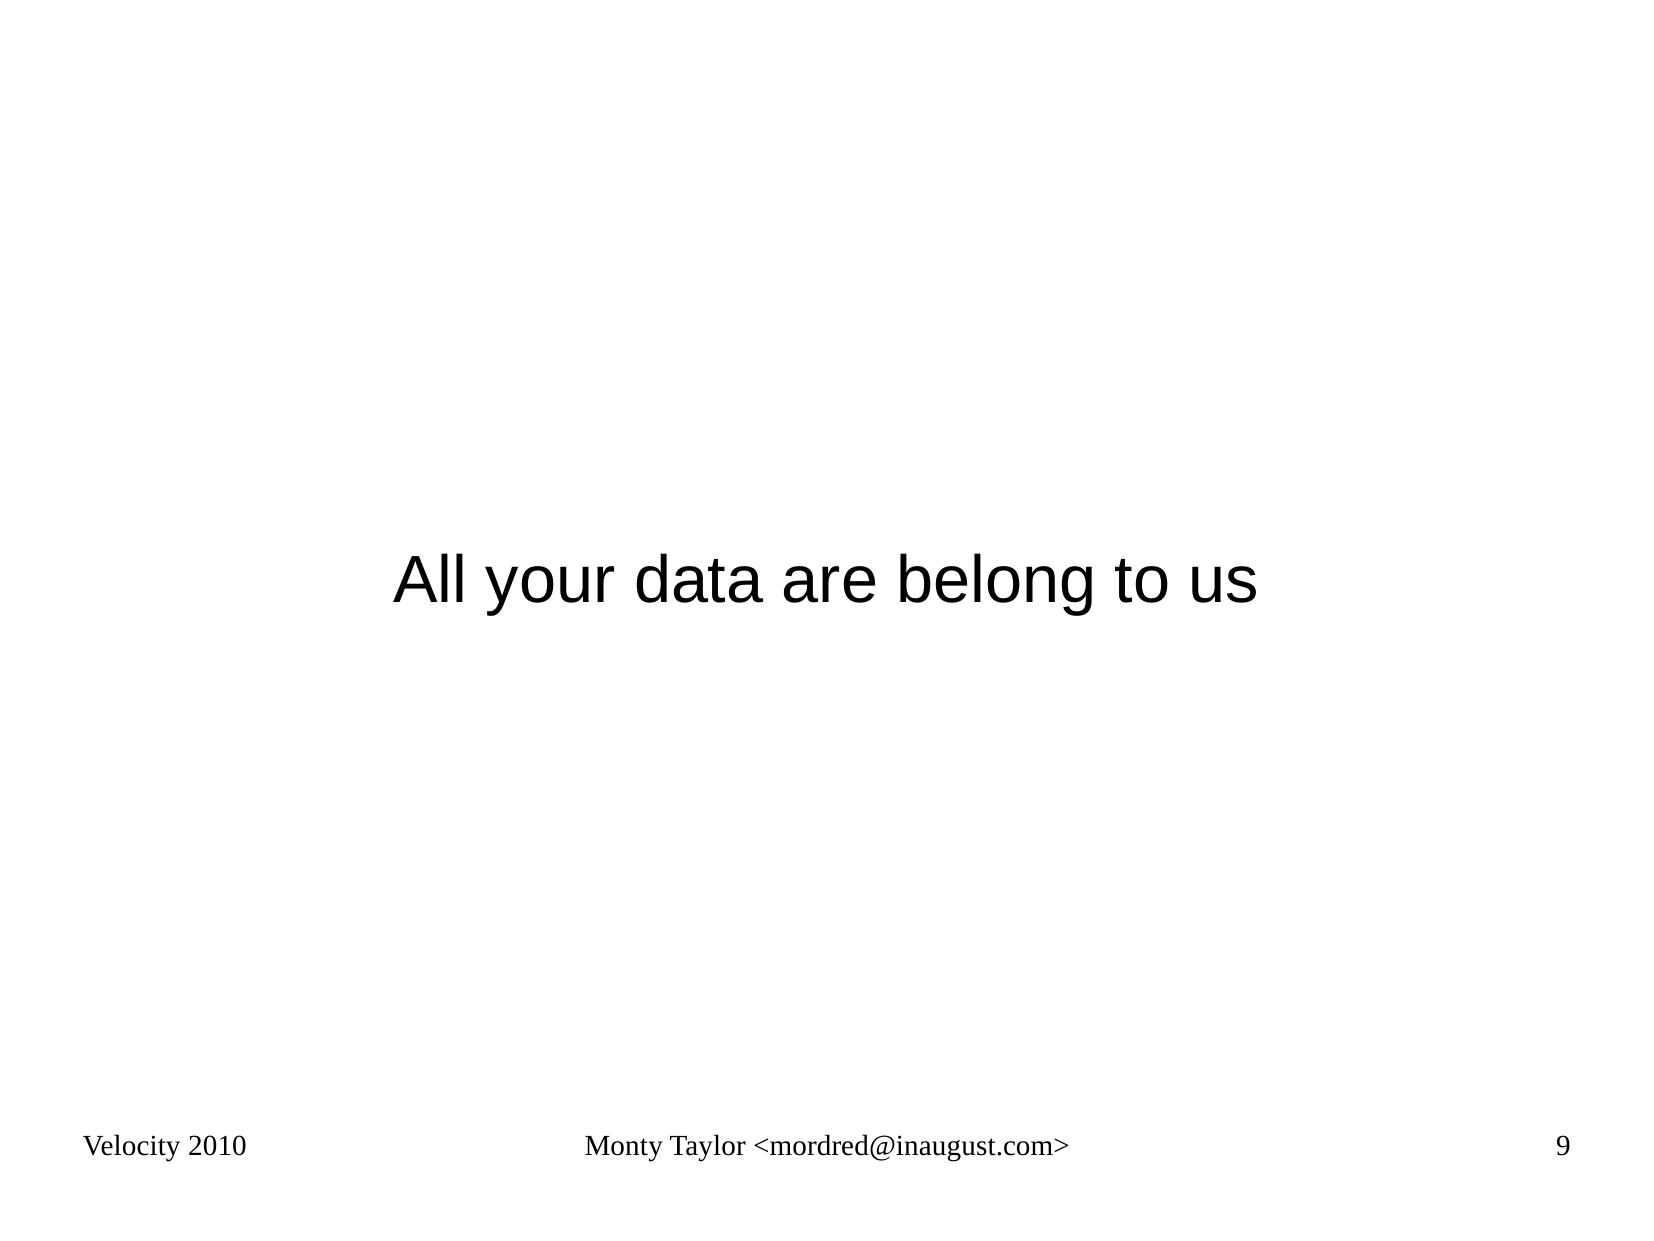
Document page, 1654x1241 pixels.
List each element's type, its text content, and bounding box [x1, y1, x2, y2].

subtitle All your data are belong to us [82, 56, 1571, 1102]
